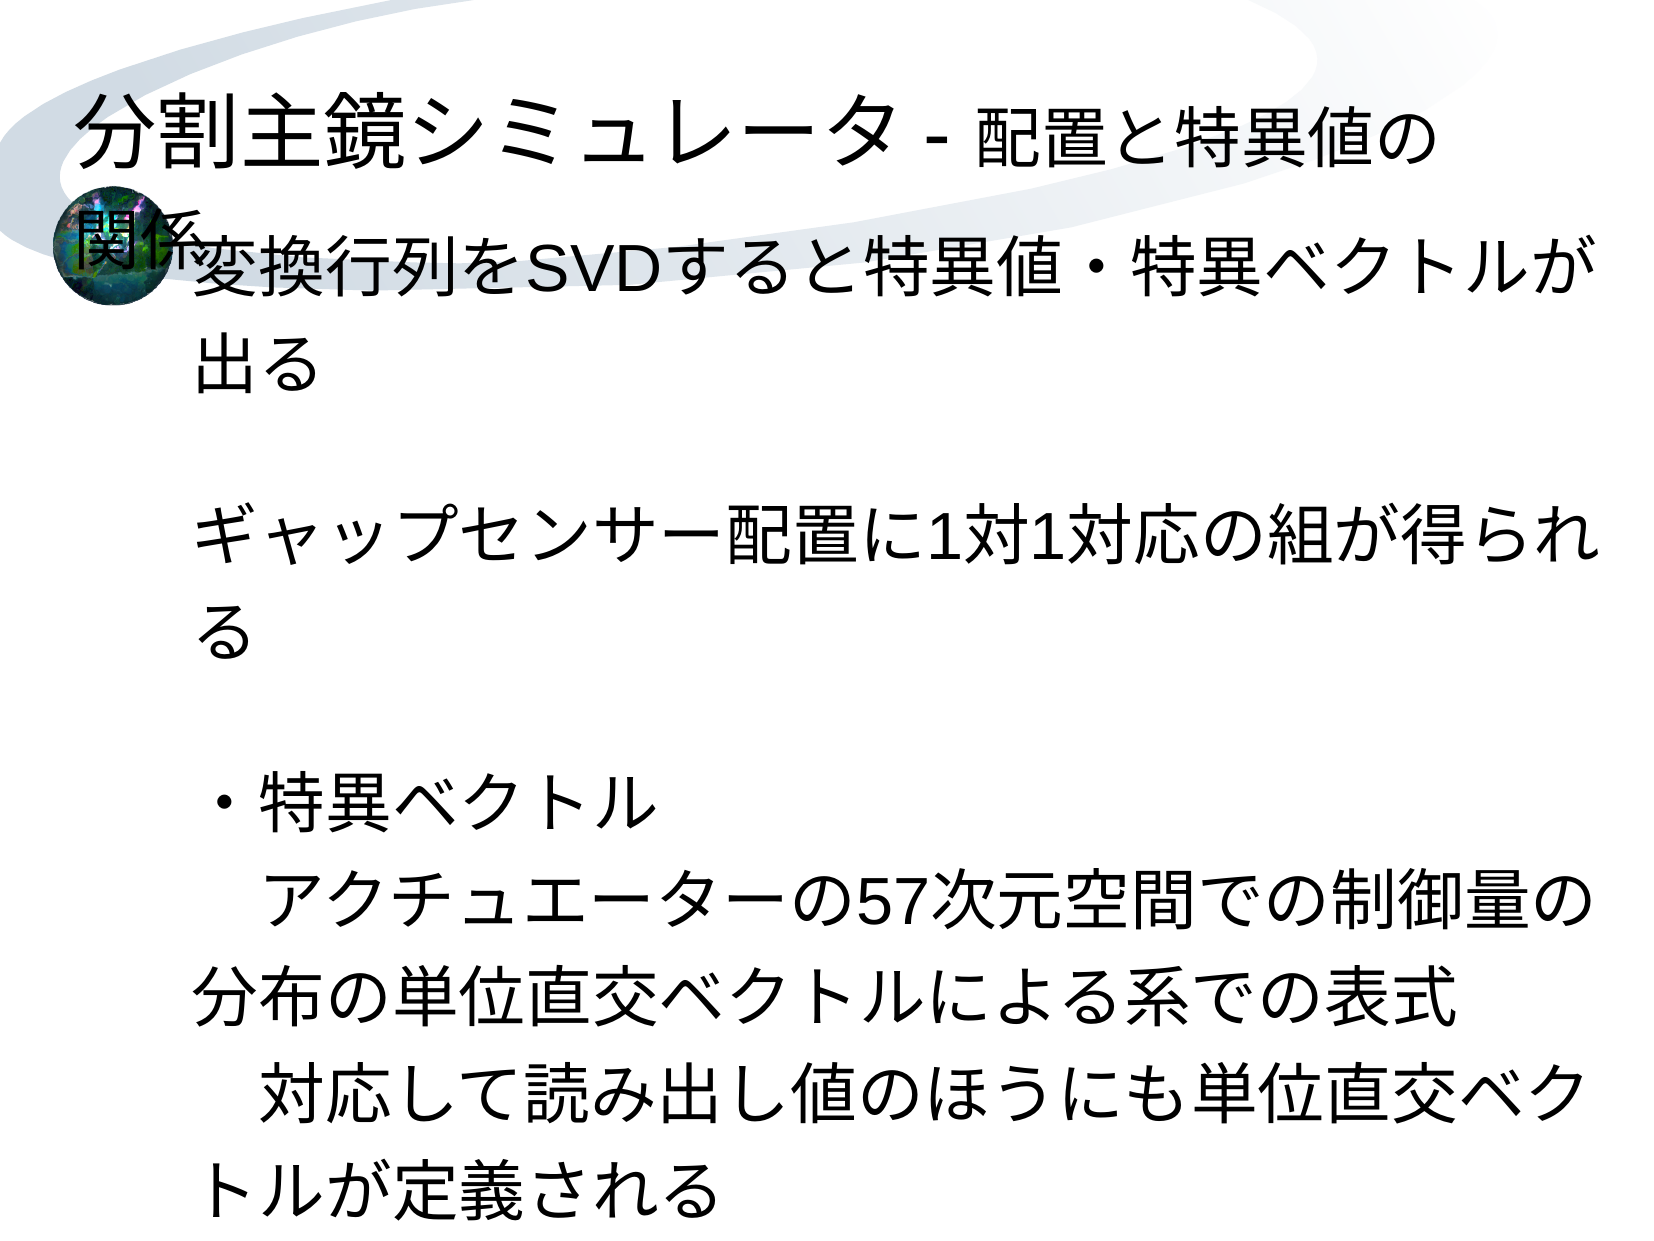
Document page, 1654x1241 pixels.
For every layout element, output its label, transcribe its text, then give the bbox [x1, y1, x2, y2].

text_box 変換行列をSVDすると特異値・特異ベクトルが出る ギャップセンサー配置に1対1対応の組が得られる ・特異ベクトル アクチュエーターの57次元空間での制御量の分布の単位直交ベクトルによる系での表式 対応して読み出し値のほうにも単位直交ベクトルが定義される ・特異値 対応する特異ベクトルの制御のしやすさの指標 特異値が1に近づくような配置が望ましい [177, 206, 1654, 1122]
text_box 分割主鏡シミュレータ - 配置と特異値の関係 [59, 59, 1506, 167]
picture [43, 175, 182, 314]
